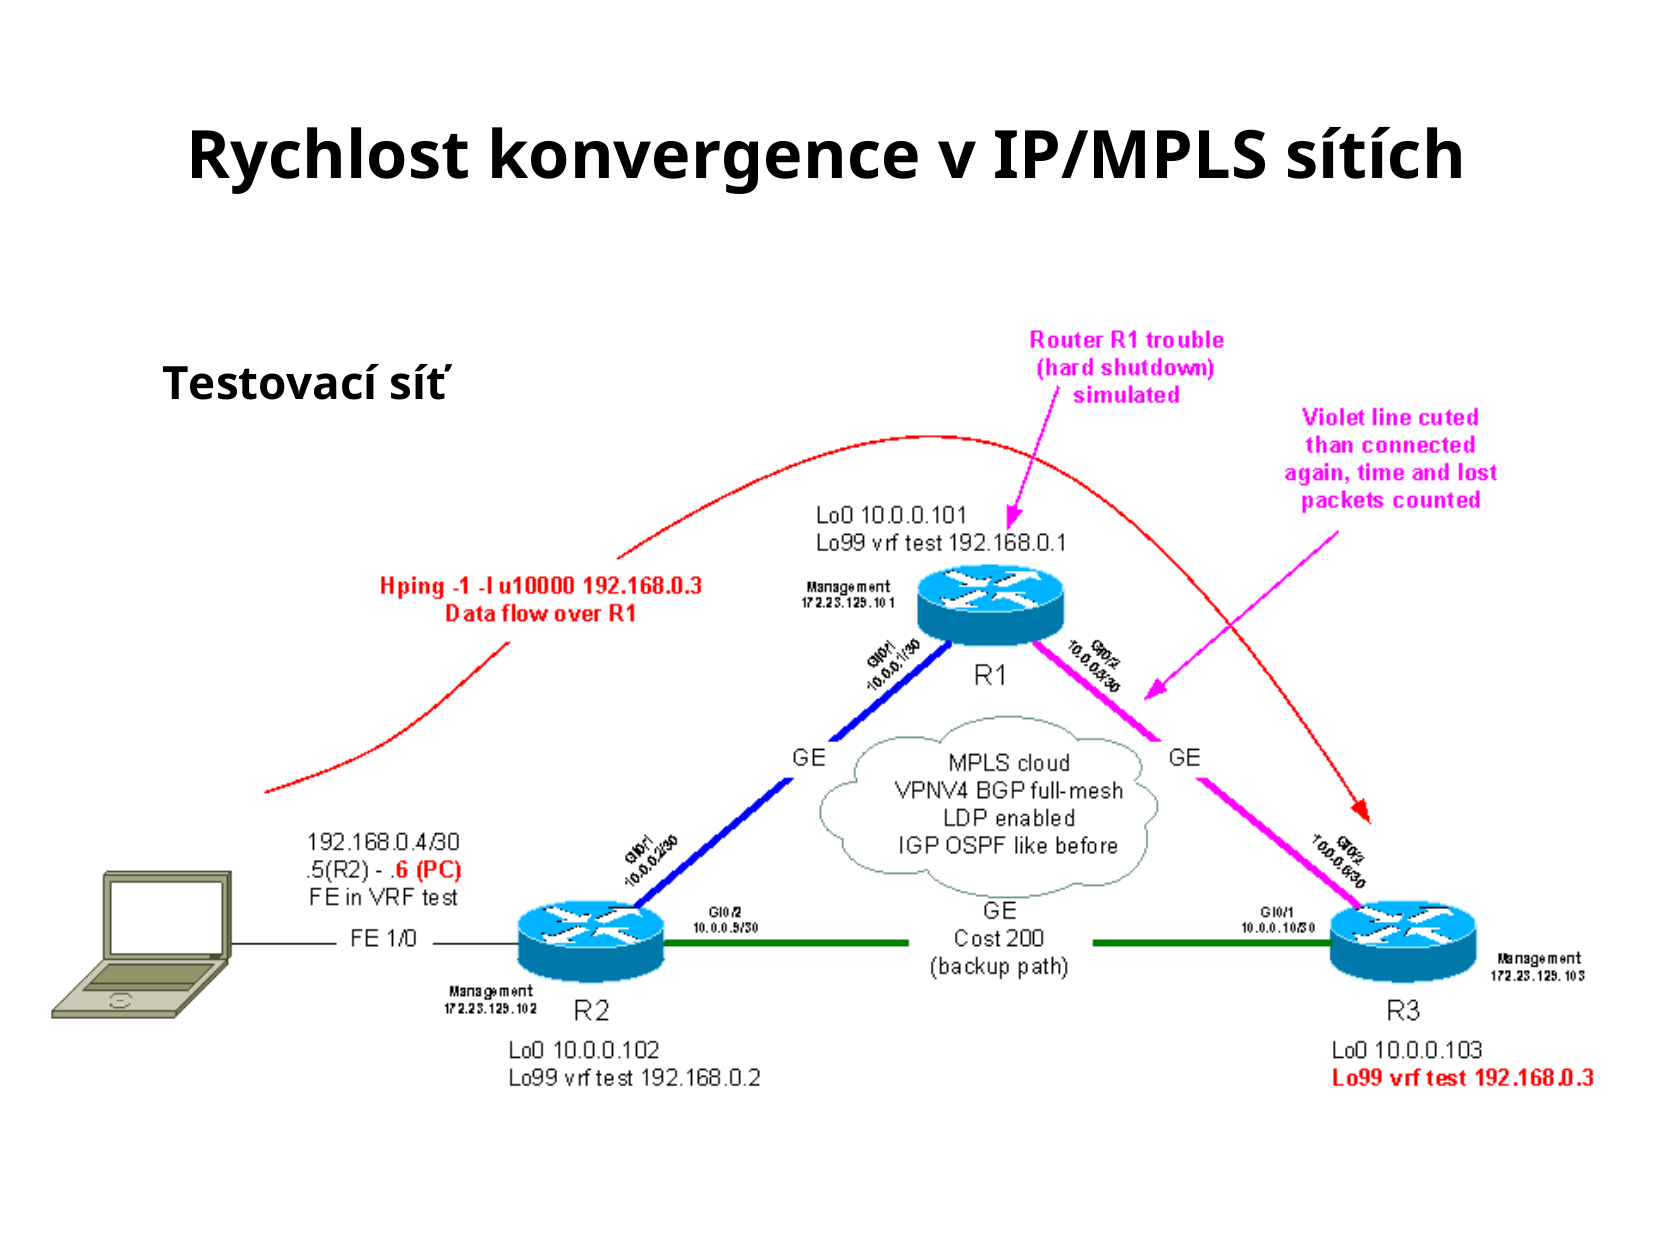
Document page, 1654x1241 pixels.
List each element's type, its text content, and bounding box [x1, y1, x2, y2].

title Rychlost konvergence v IP/MPLS sítích [82, 49, 1571, 257]
picture [50, 324, 1595, 1093]
text_box Testovací síť [147, 343, 495, 414]
